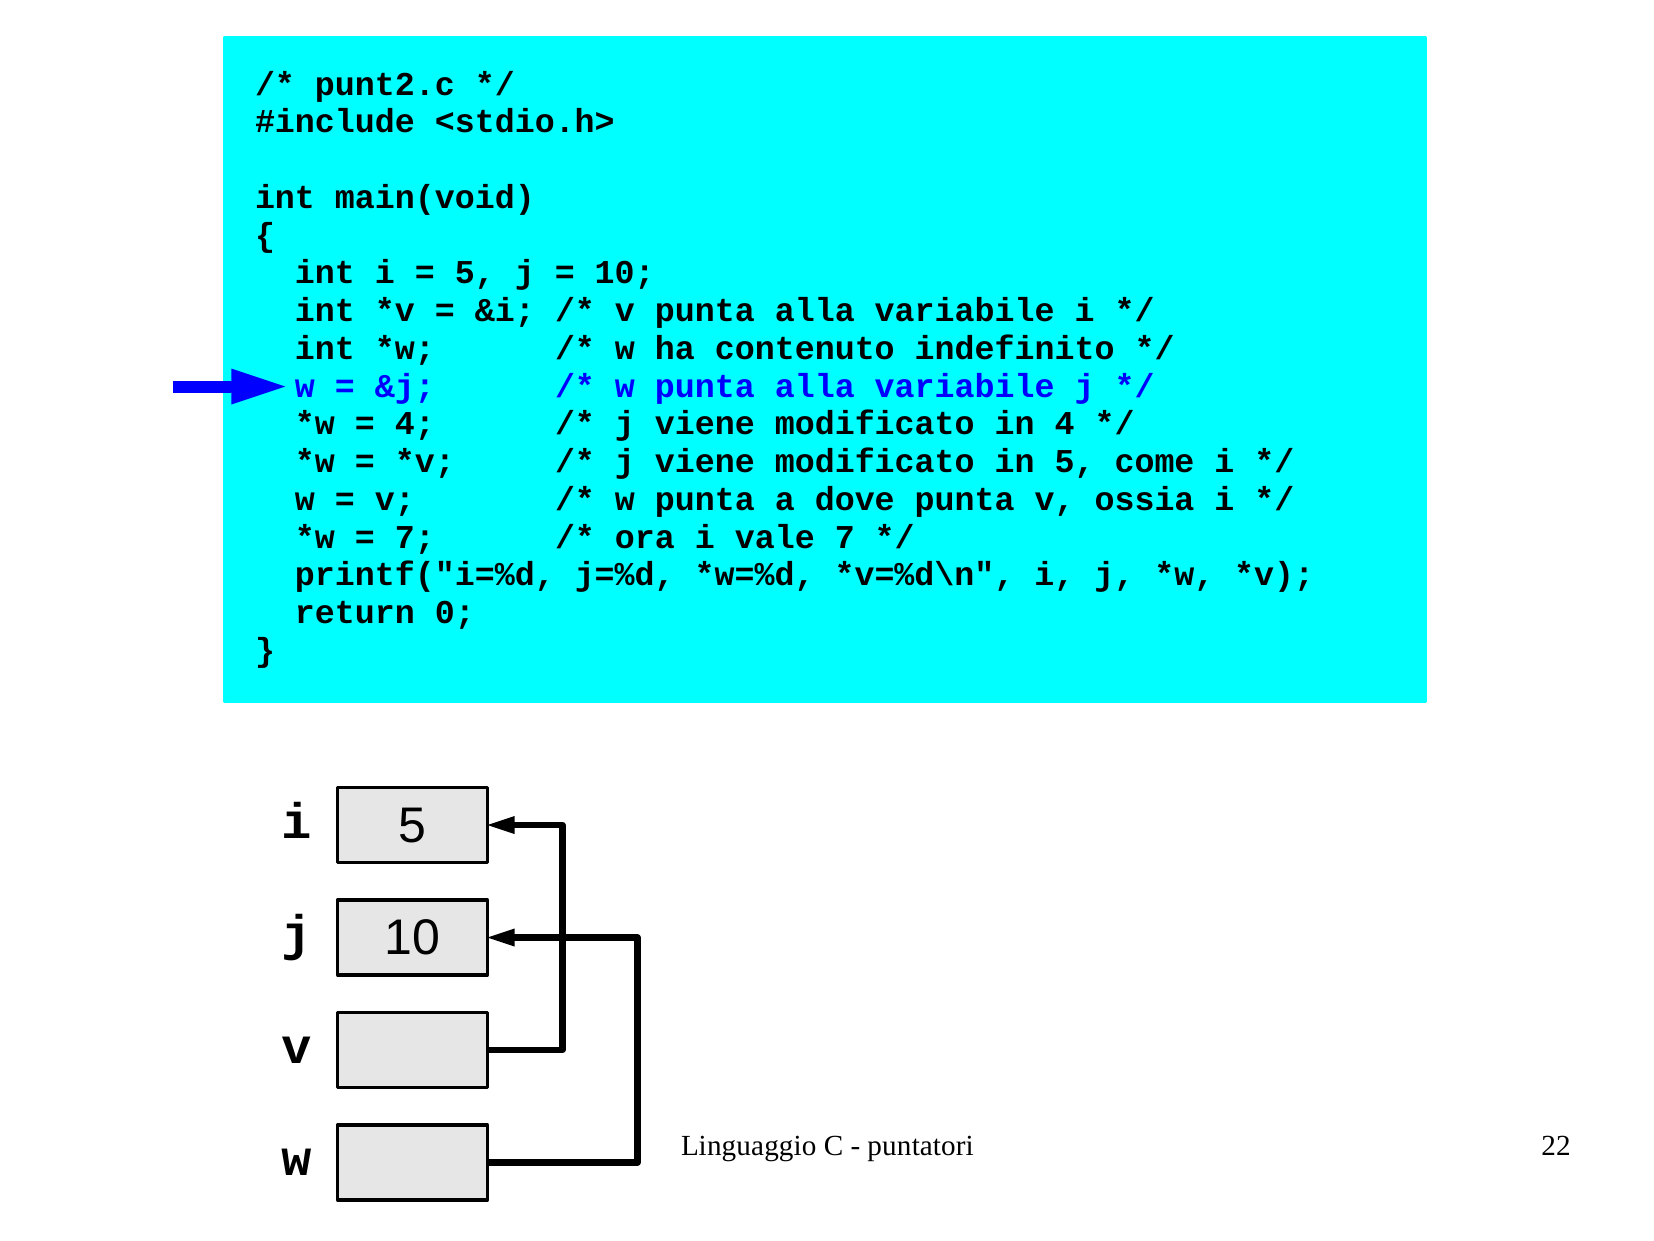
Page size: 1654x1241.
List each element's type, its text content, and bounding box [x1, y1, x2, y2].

text_box /* punt2.c */ #include <stdio.h> int main(void) { int i = 5, j = 10; int *v = &i; /* v punta alla variabile i */ int *w; /* w ha contenuto indefinito */ w = &j; /* w punta alla variabile j */ *w = 4; /* j viene modificato in 4 */ *w = *v; /* j viene modificato in 5, come i */ w = v; /* w punta a dove punta v, ossia i */ *w = 7; /* ora i vale 7 */ printf("i=%d, j=%d, *w=%d, *v=%d\n", i, j, *w, *v); return 0; } [225, 37, 1426, 702]
text_box 5 [337, 787, 488, 863]
text_box v [262, 1012, 331, 1088]
text_box [337, 1012, 488, 1088]
text_box [337, 1125, 488, 1201]
text_box 10 [337, 900, 488, 976]
text_box j [262, 900, 331, 976]
text_box i [262, 787, 331, 863]
text_box w [262, 1125, 331, 1201]
